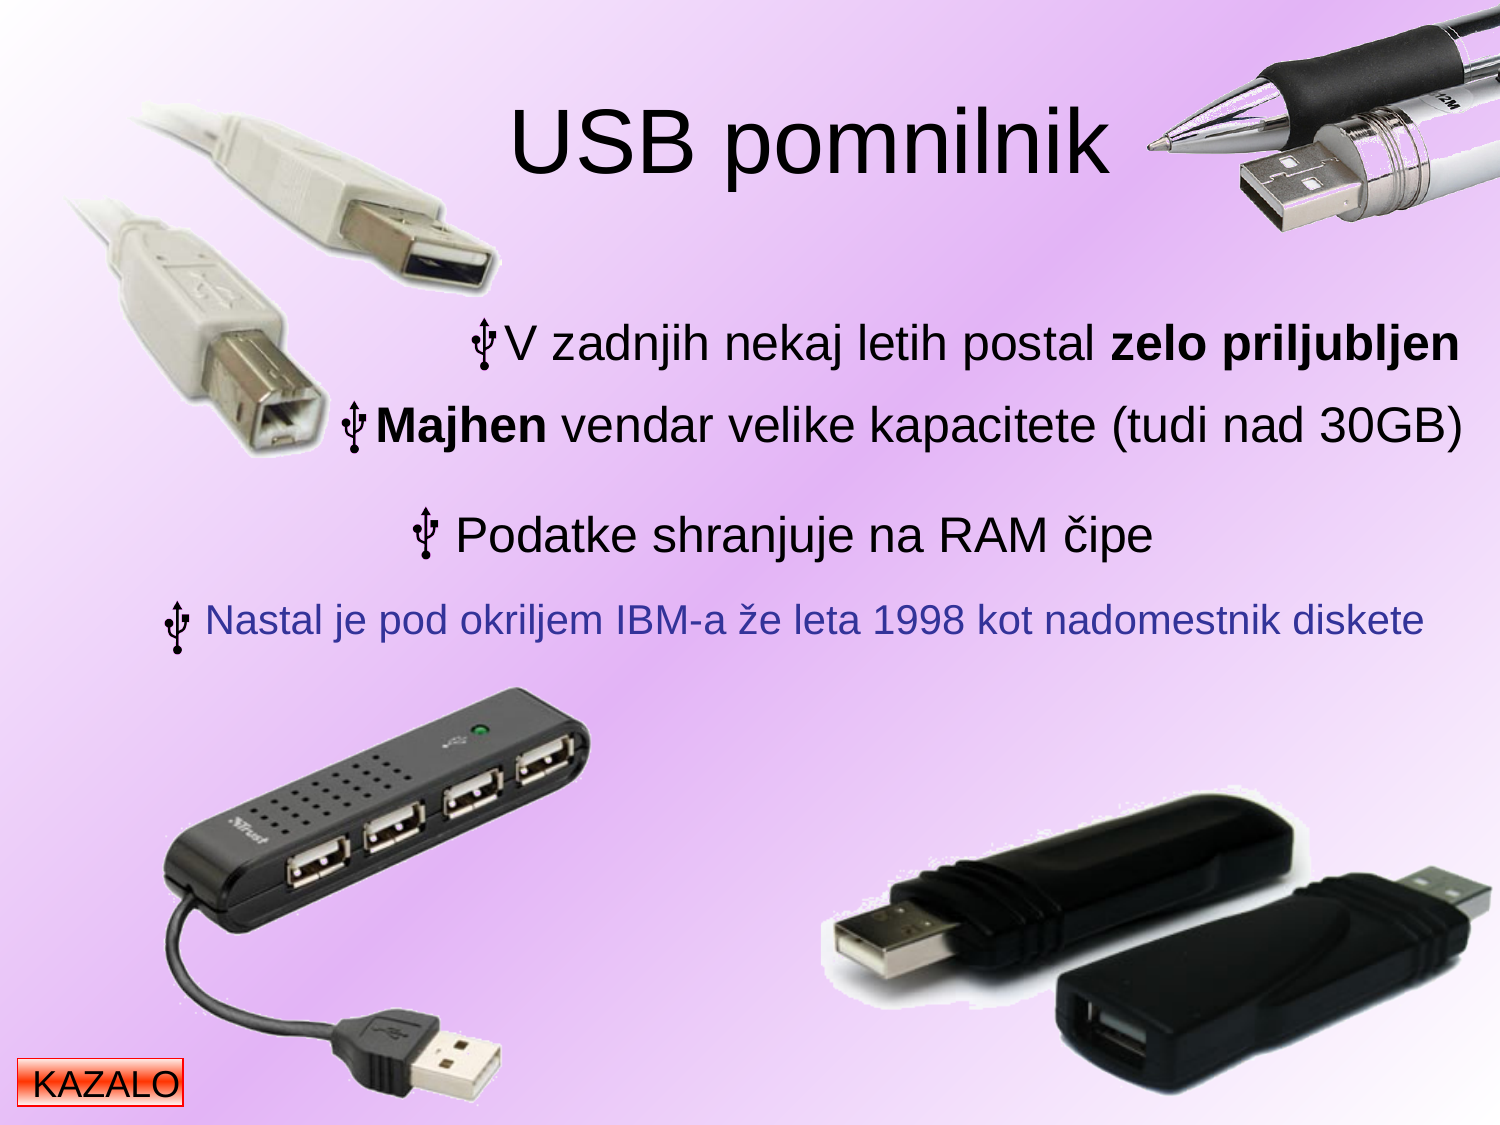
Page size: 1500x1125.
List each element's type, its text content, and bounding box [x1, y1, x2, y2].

title USB pomnilnik [372, 42, 1116, 231]
picture [0, 0, 514, 468]
picture [395, 503, 456, 563]
picture [820, 774, 1500, 1106]
picture [53, 597, 679, 1125]
text_box Podatke shranjuje na RAM čipe [440, 494, 1170, 570]
text_box Nastal je pod okriljem IBM-a že leta 1998 kot nadomestnik diskete [189, 585, 1441, 651]
picture [1116, 0, 1500, 278]
text_box Majhen vendar velike kapacitete (tudi nad 30GB) [360, 385, 1480, 461]
text_box KAZALO [17, 1058, 183, 1106]
text_box V zadnjih nekaj letih postal zelo priljubljen [490, 302, 1476, 378]
